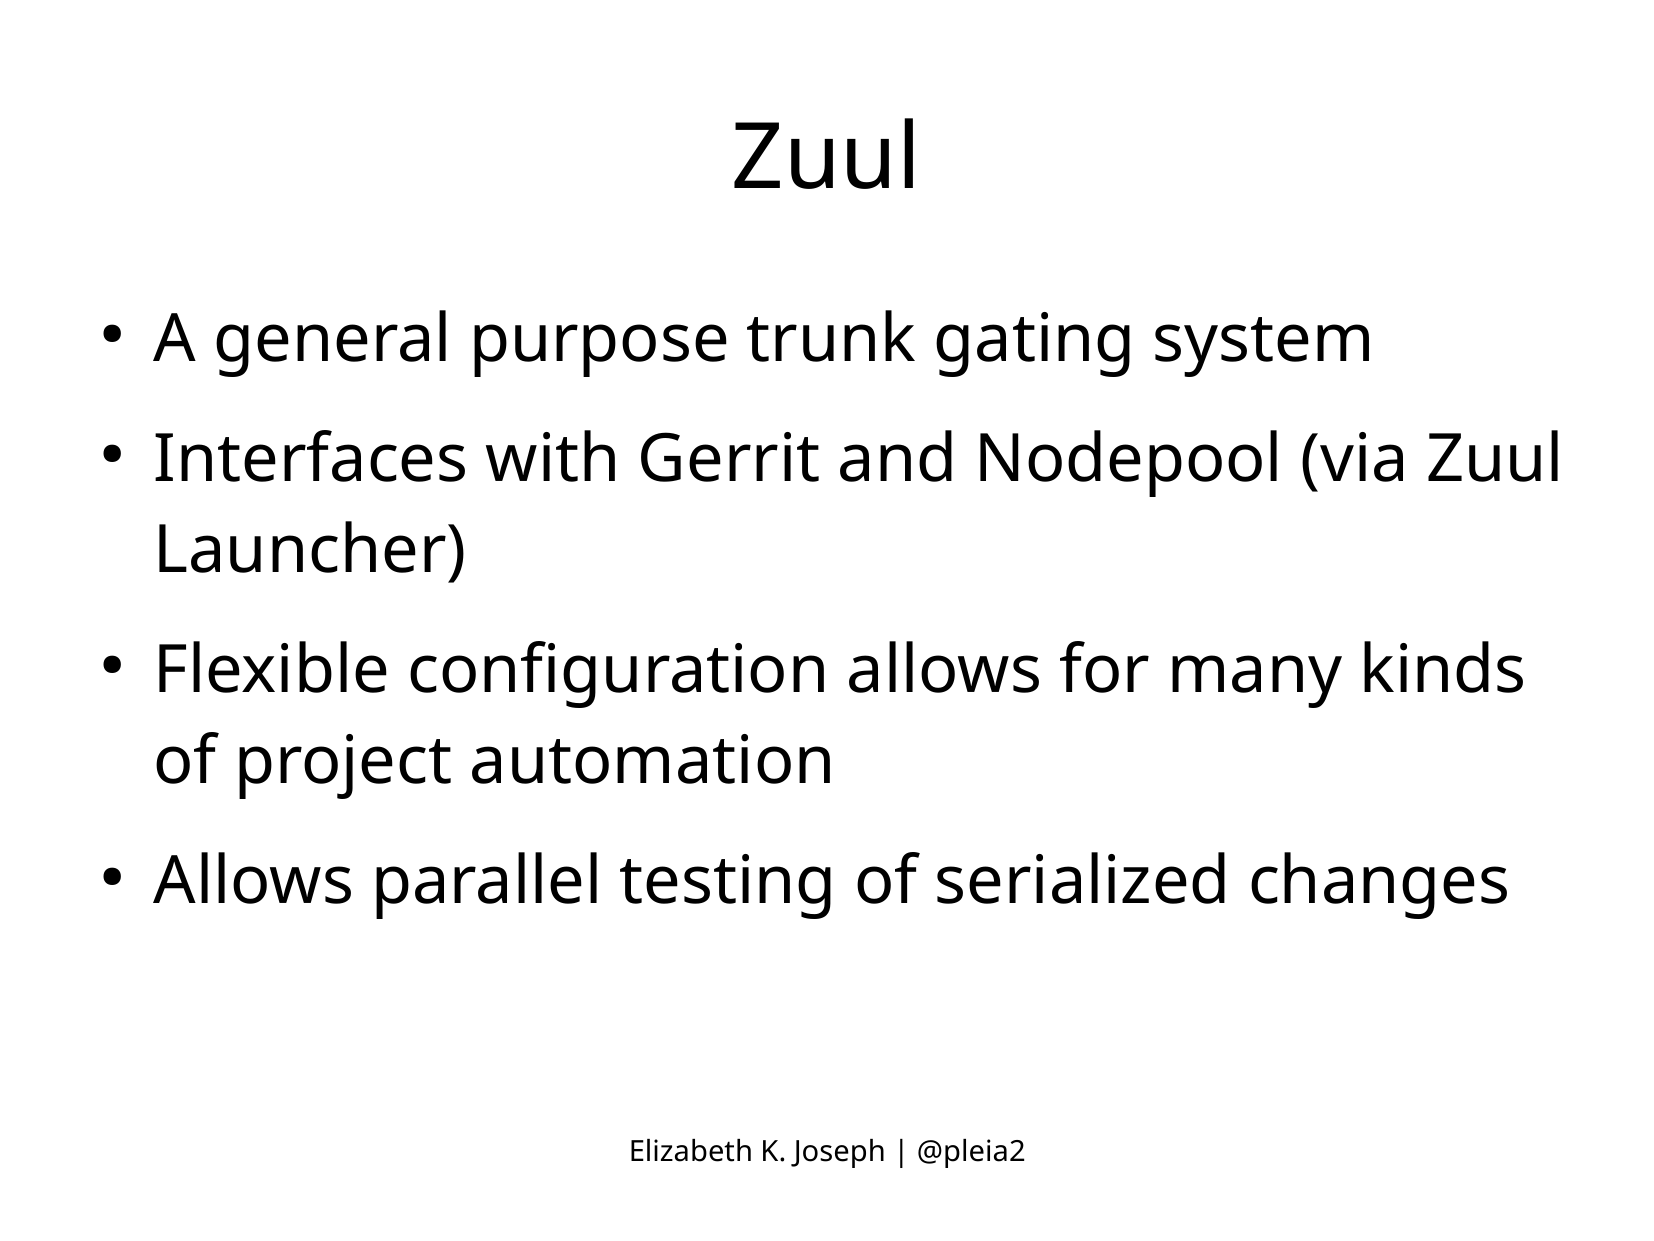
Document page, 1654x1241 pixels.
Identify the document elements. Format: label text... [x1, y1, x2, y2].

list A general purpose trunk gating system Interfaces with Gerrit and Nodepool (via Zuul Launcher) Flexible configuration allows for many kinds of project automation Allows parallel testing of serialized changes [82, 290, 1571, 1010]
title Zuul [82, 49, 1571, 257]
